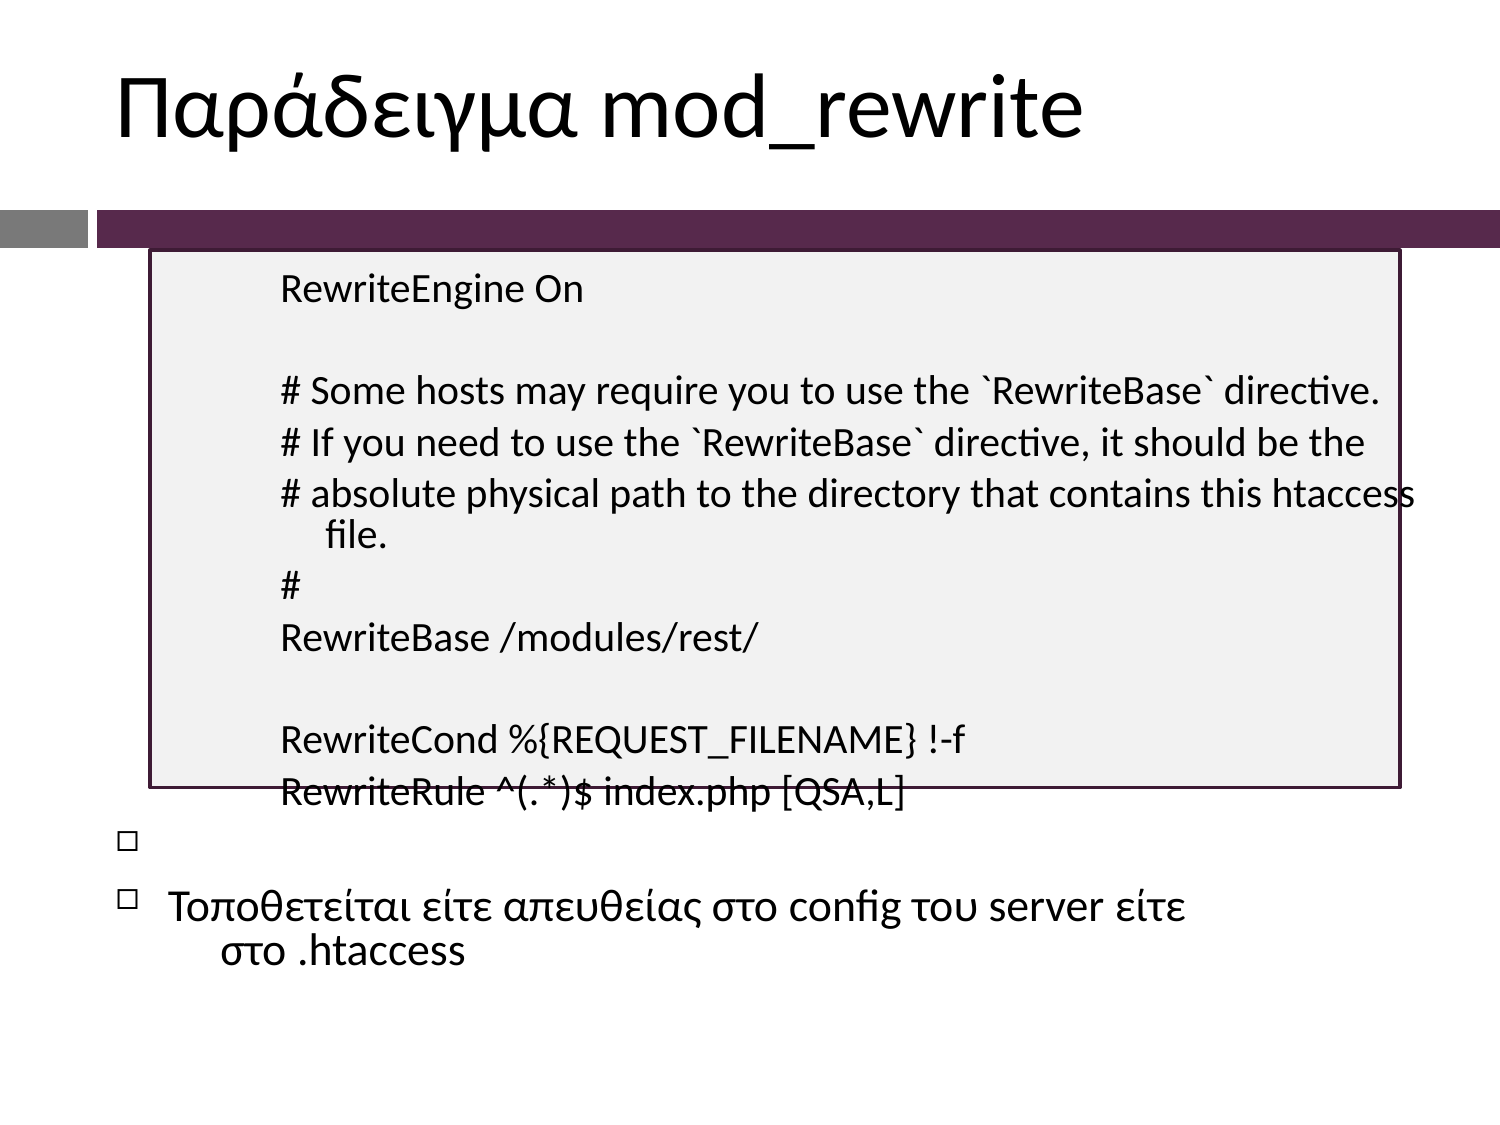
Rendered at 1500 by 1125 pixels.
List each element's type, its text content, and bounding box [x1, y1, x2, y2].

title Παράδειγμα mod_rewrite [100, 19, 1438, 182]
list RewriteEngine On # Some hosts may require you to use the `RewriteBase` directive. # If you need to use the `RewriteBase` directive, it should be the # absolute physical path to the directory that contains this htaccess file. # RewriteBase /modules/rest/ RewriteCond %{REQUEST_FILENAME} !-f RewriteRule ^(.*)$ index.php [QSA,L] Τοποθετείται είτε απευθείας στο config του server είτε στο .htaccess [100, 262, 1438, 1000]
text_box [150, 250, 1400, 262]
